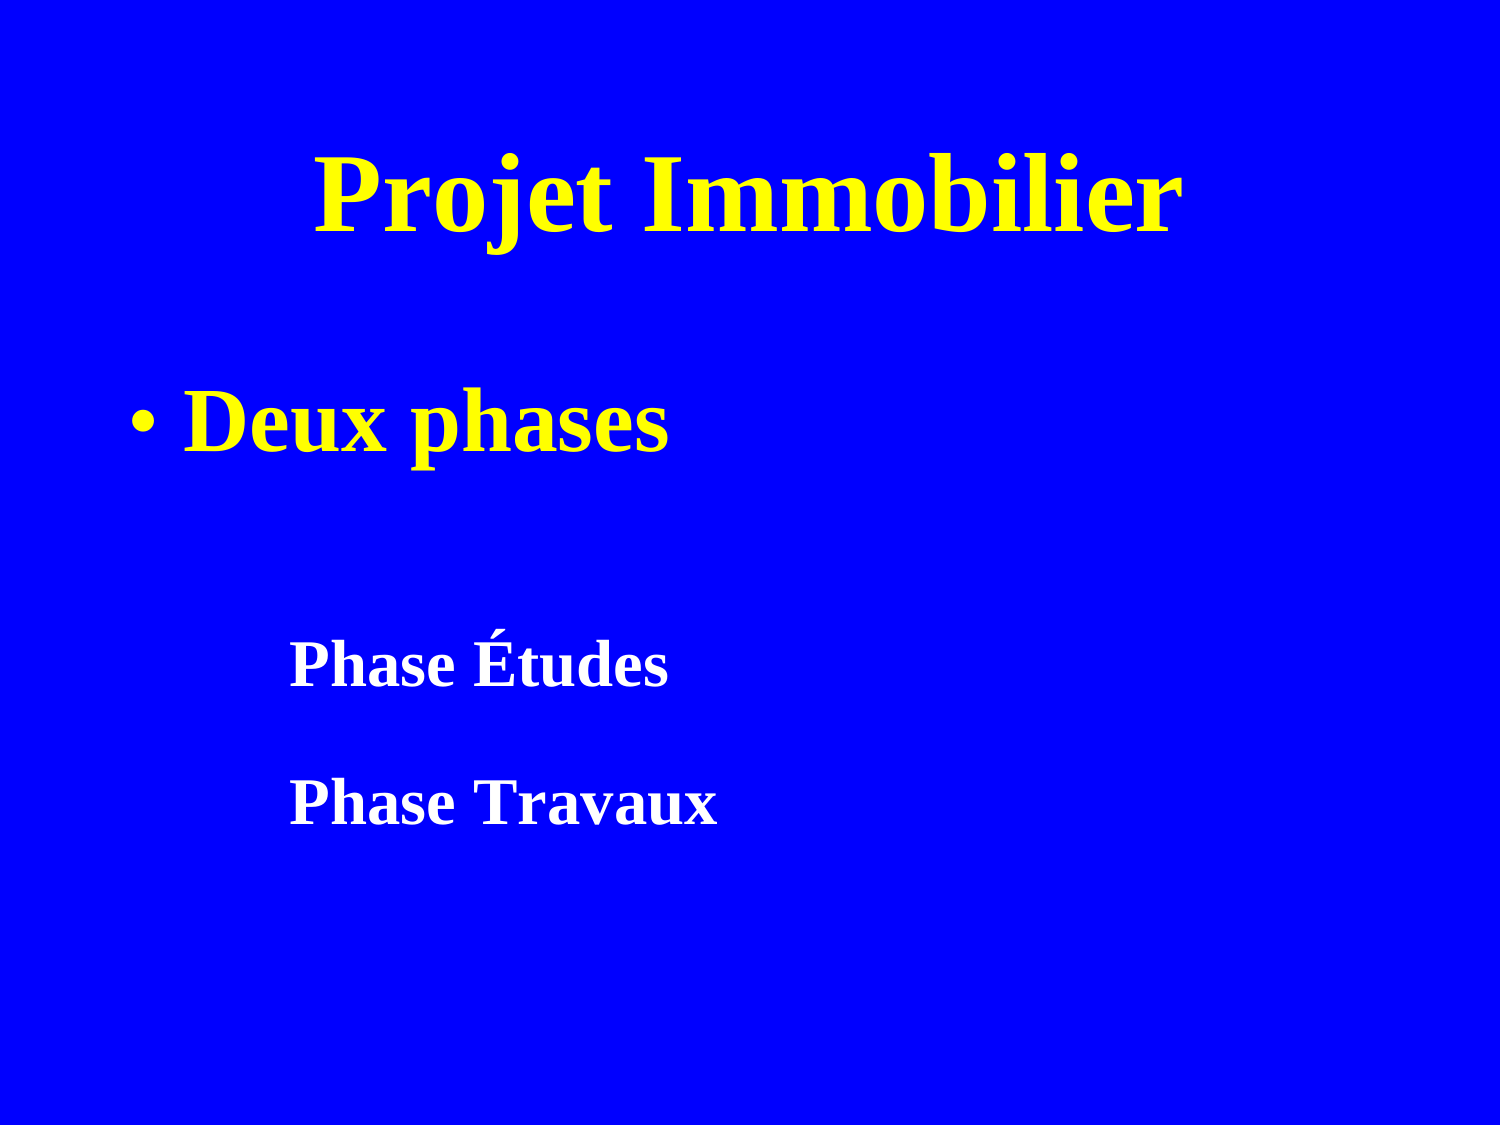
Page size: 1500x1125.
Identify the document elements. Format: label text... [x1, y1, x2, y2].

list Deux phases [112, 362, 1388, 538]
text_box Phase Travaux [274, 749, 913, 846]
text_box Phase Études [275, 612, 941, 708]
title Projet Immobilier [112, 99, 1388, 288]
